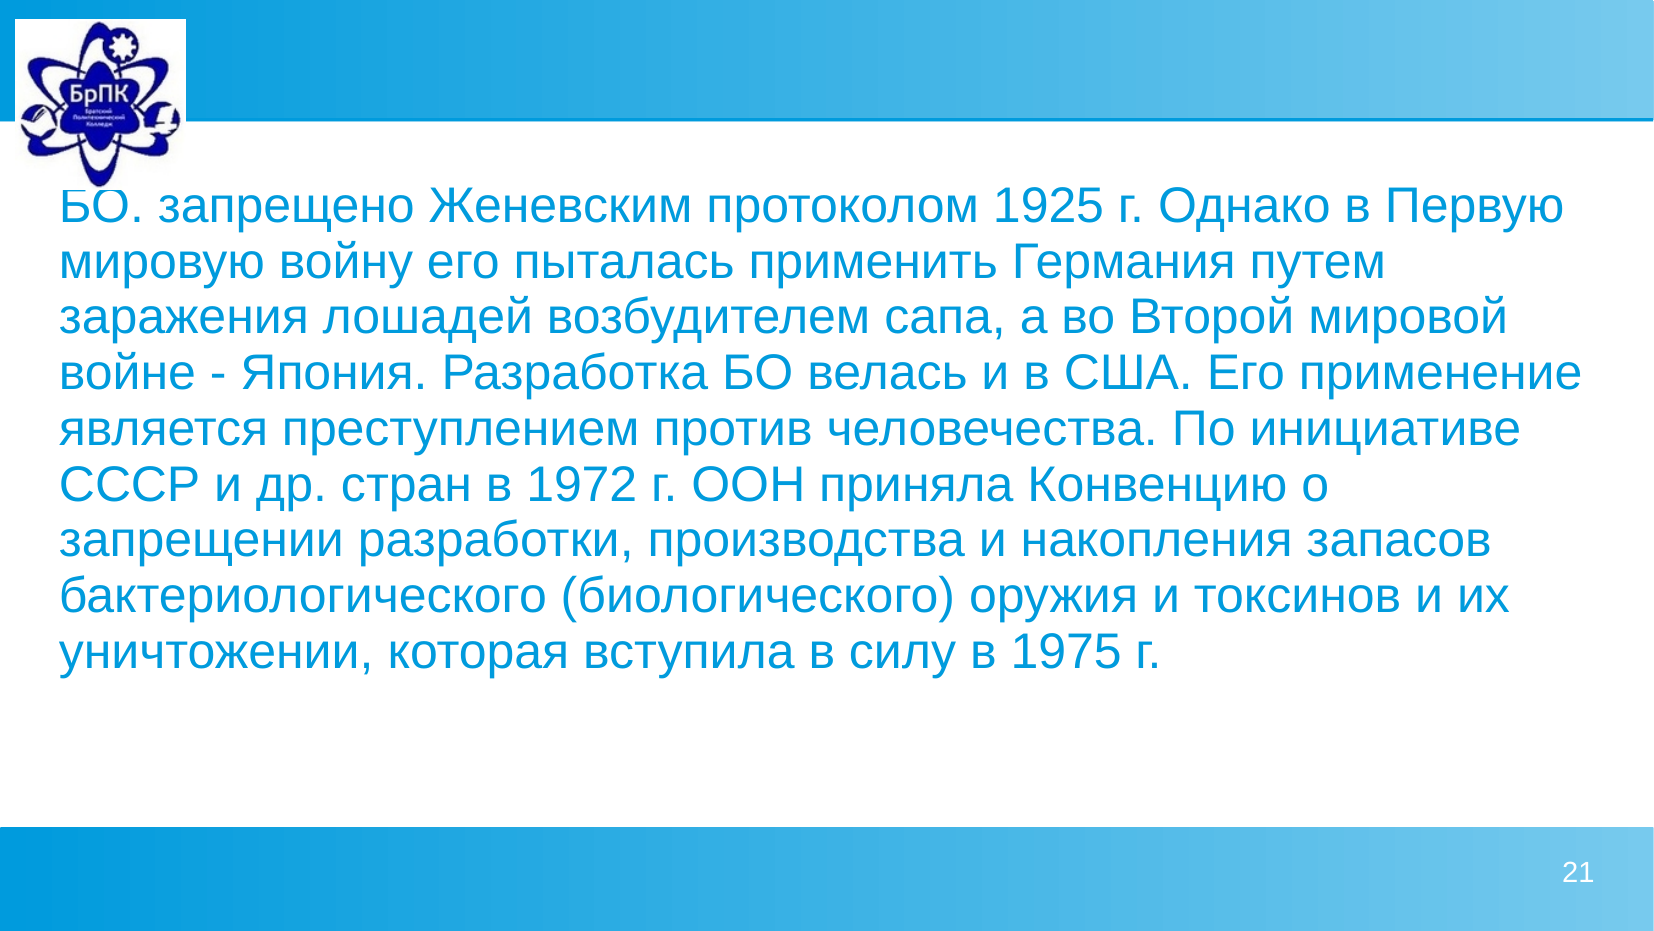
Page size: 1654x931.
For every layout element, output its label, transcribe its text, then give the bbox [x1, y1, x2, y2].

picture [15, 20, 186, 190]
list БО. запрещено Женевским протоколом 1925 г. Однако в Первую мировую войну его пыталась применить Германия путем заражения лошадей возбудителем сапа, а во Второй мировой войне - Япония. Разработка БО велась и в США. Его применение является преступлением против человечества. По инициативе СССР и др. стран в 1972 г. ООН приняла Конвенцию о запрещении разработки, производства и накопления запасов бактериологического (биологического) оружия и токсинов и их уничтожении, которая вступила в силу в 1975 г. [59, 177, 1595, 768]
